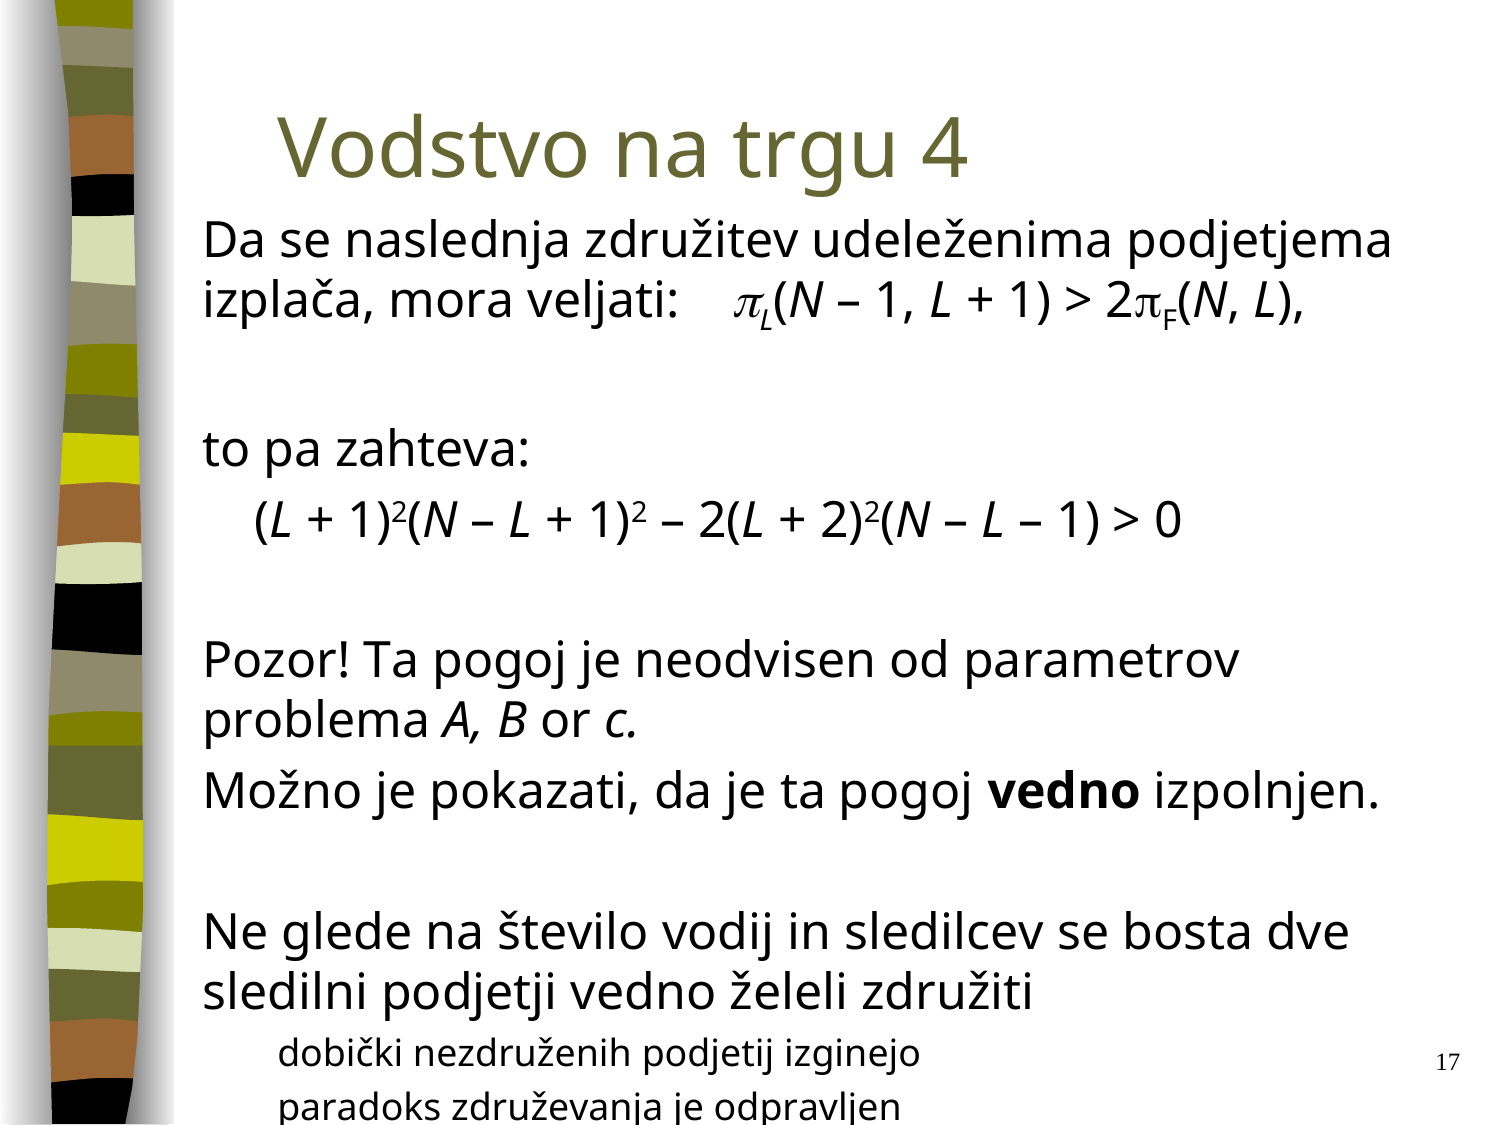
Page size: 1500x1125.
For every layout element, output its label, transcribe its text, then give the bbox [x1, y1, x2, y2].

text_box Da se naslednja združitev udeleženima podjetjema izplača, mora veljati: L(N – 1, L + 1) > 2F(N, L), to pa zahteva: (L + 1)2(N – L + 1)2 – 2(L + 2)2(N – L – 1) > 0 Pozor! Ta pogoj je neodvisen od parametrov problema A, B or c. Možno je pokazati, da je ta pogoj vedno izpolnjen. Ne glede na število vodij in sledilcev se bosta dve sledilni podjetji vedno želeli združiti dobički nezdruženih podjetij izginejo paradoks združevanja je odpravljen [187, 200, 1463, 951]
text_box Vodstvo na trgu 4 [262, 24, 1476, 203]
text_box <number> [1162, 1037, 1476, 1101]
